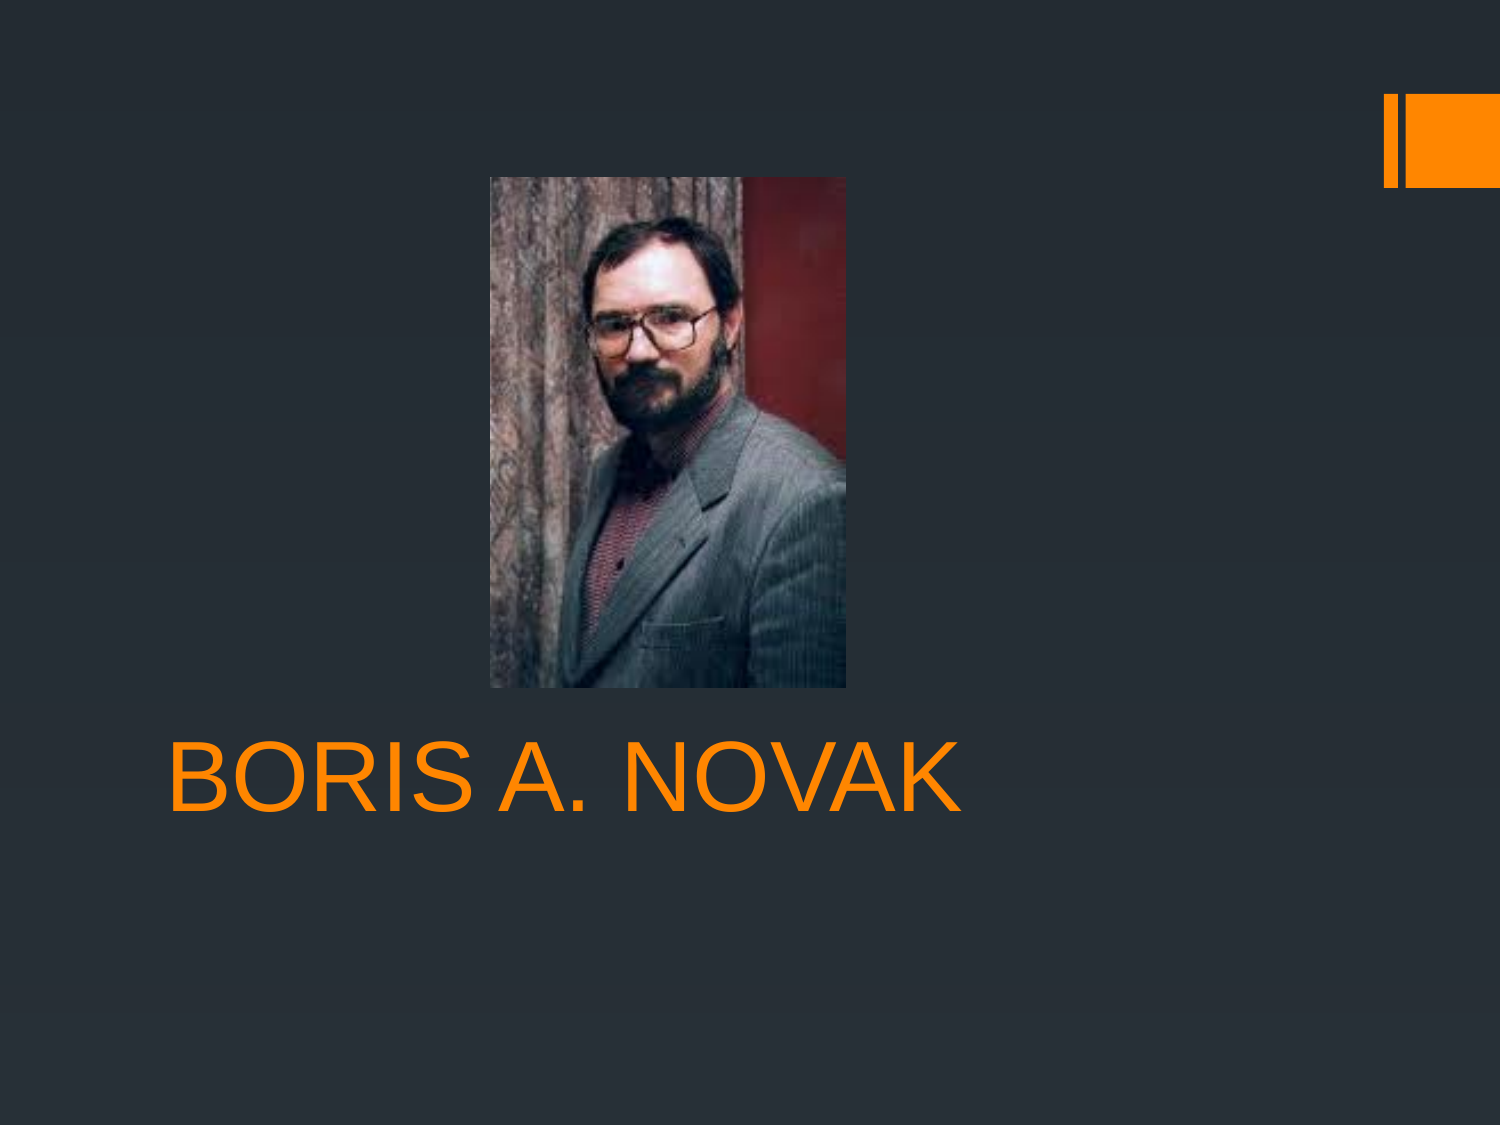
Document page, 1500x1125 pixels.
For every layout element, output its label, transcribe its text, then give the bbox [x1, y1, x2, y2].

title BORIS A. NOVAK [150, 412, 1350, 839]
picture [490, 177, 846, 688]
